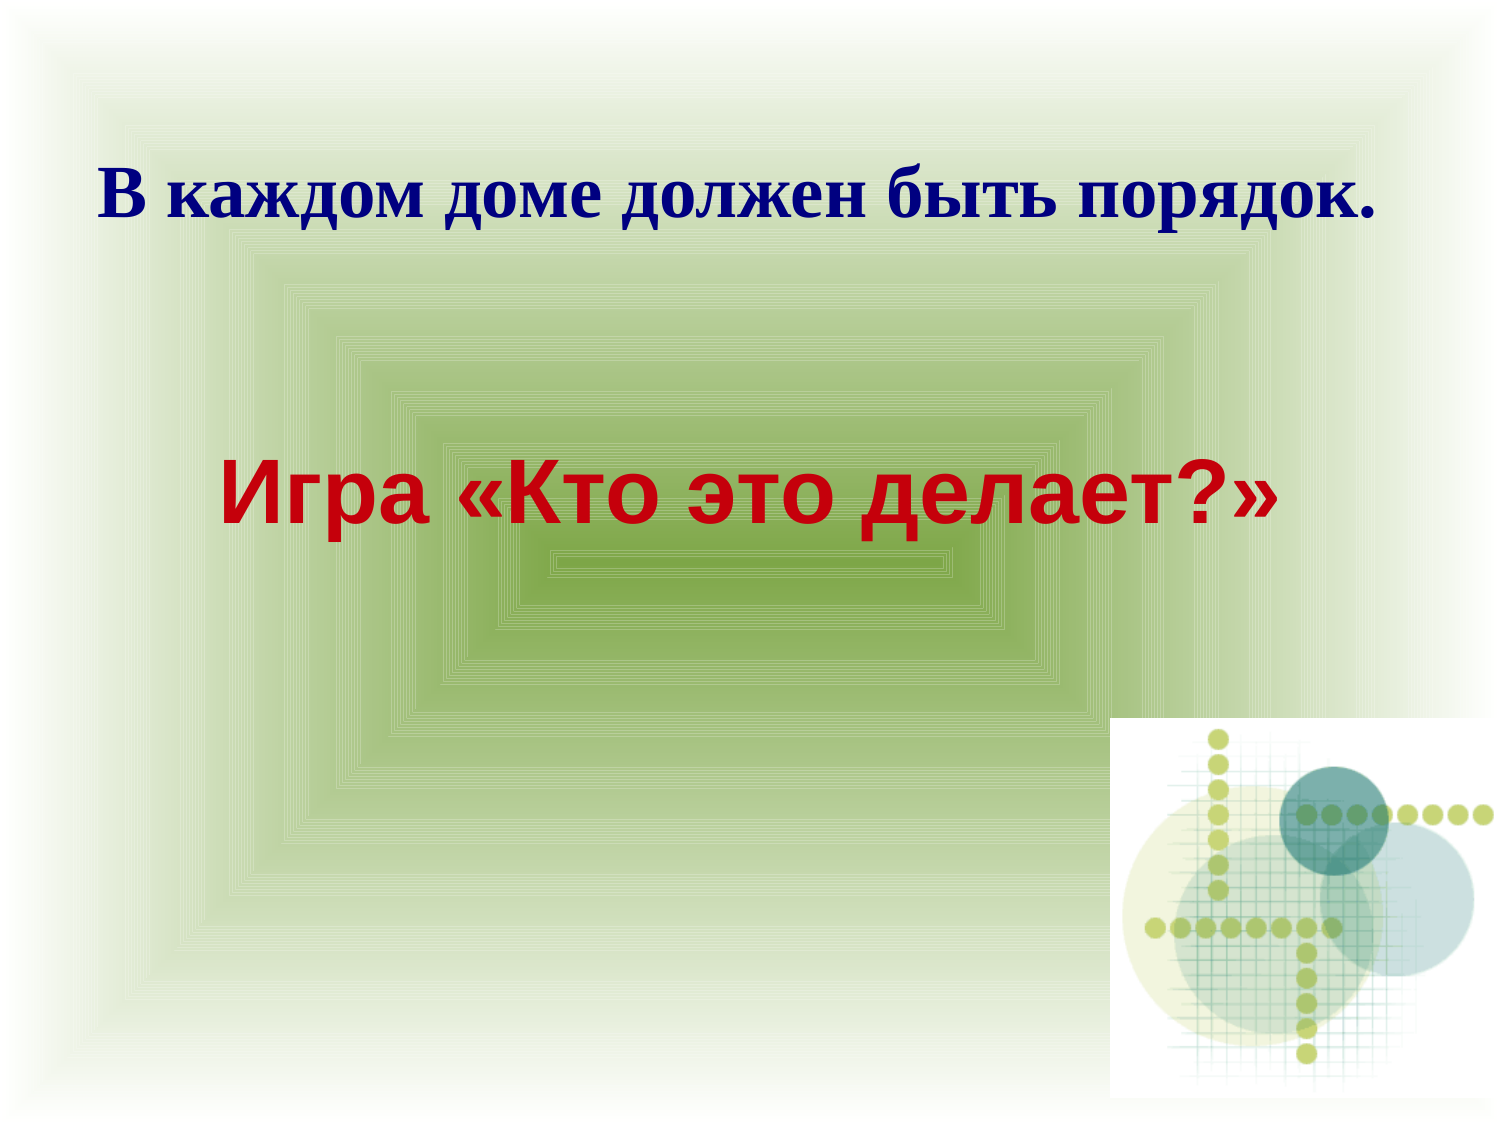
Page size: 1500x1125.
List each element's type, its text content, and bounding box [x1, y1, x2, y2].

text_box В каждом доме должен быть порядок. [29, 100, 1447, 274]
text_box Игра «Кто это делает?» [110, 236, 1392, 739]
